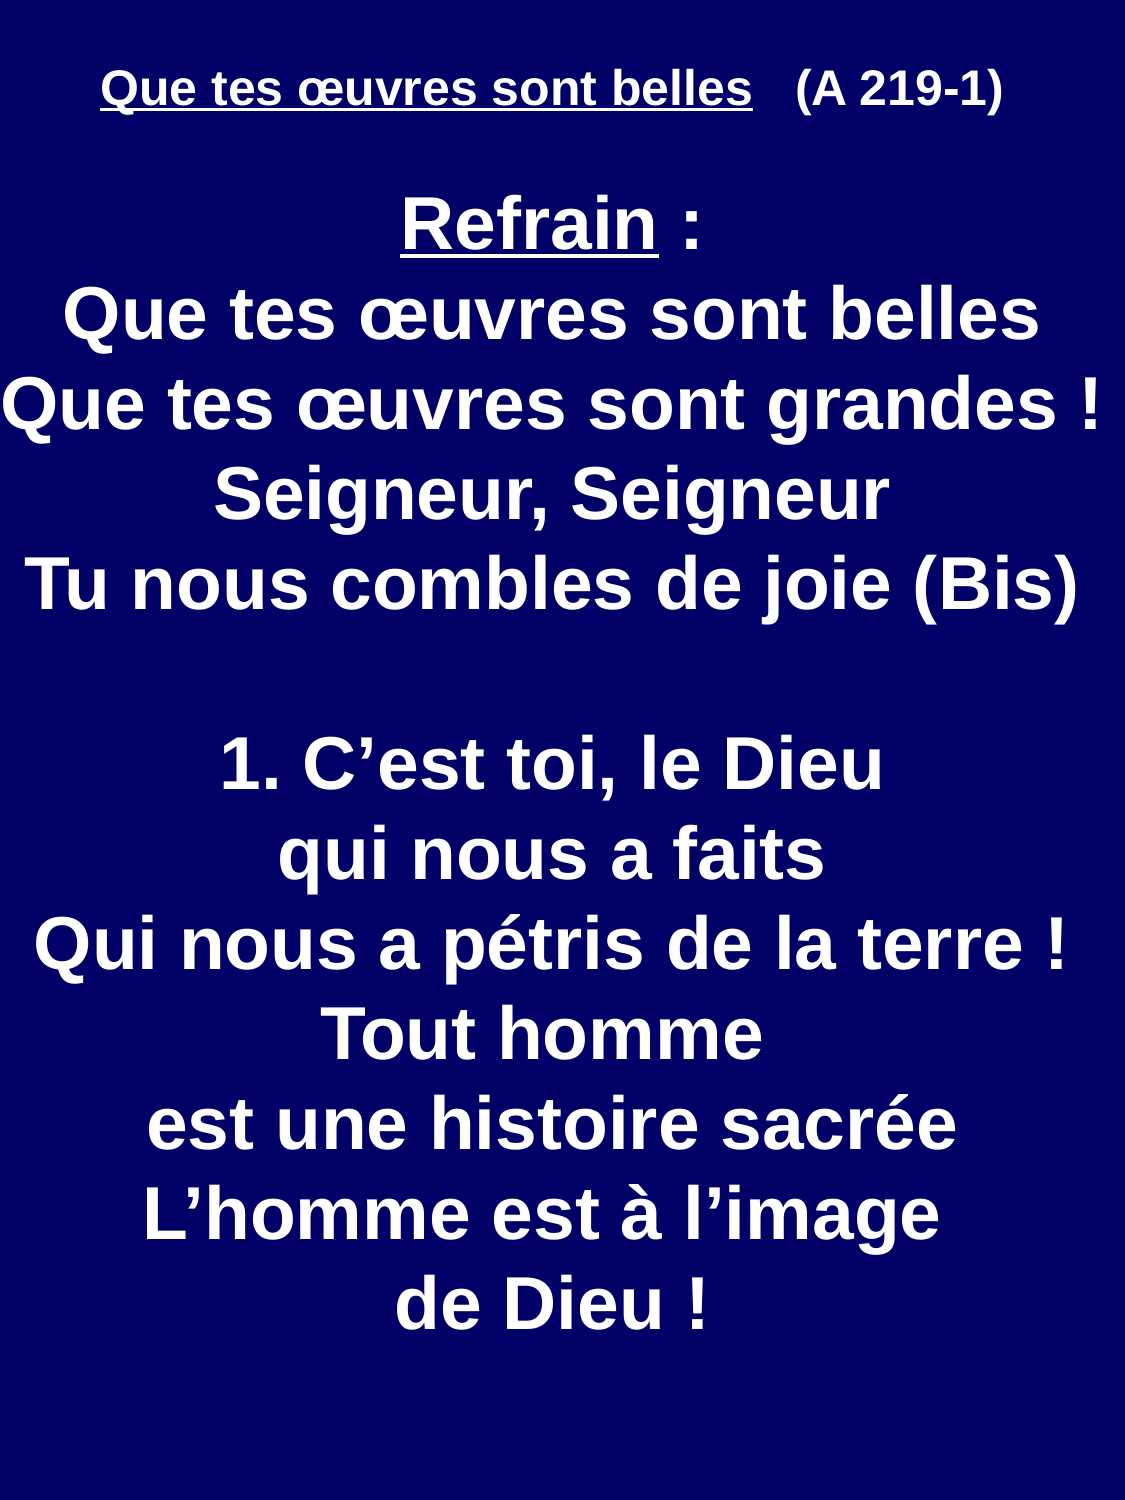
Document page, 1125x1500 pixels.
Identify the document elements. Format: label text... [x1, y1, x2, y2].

text_box Que tes œuvres sont belles (A 219-1) Refrain : Que tes œuvres sont belles Que tes œuvres sont grandes ! Seigneur, Seigneur Tu nous combles de joie (Bis) 1. C’est toi, le Dieu qui nous a faits Qui nous a pétris de la terre ! Tout homme est une histoire sacrée L’homme est à l’image de Dieu ! [0, 47, 1125, 1353]
